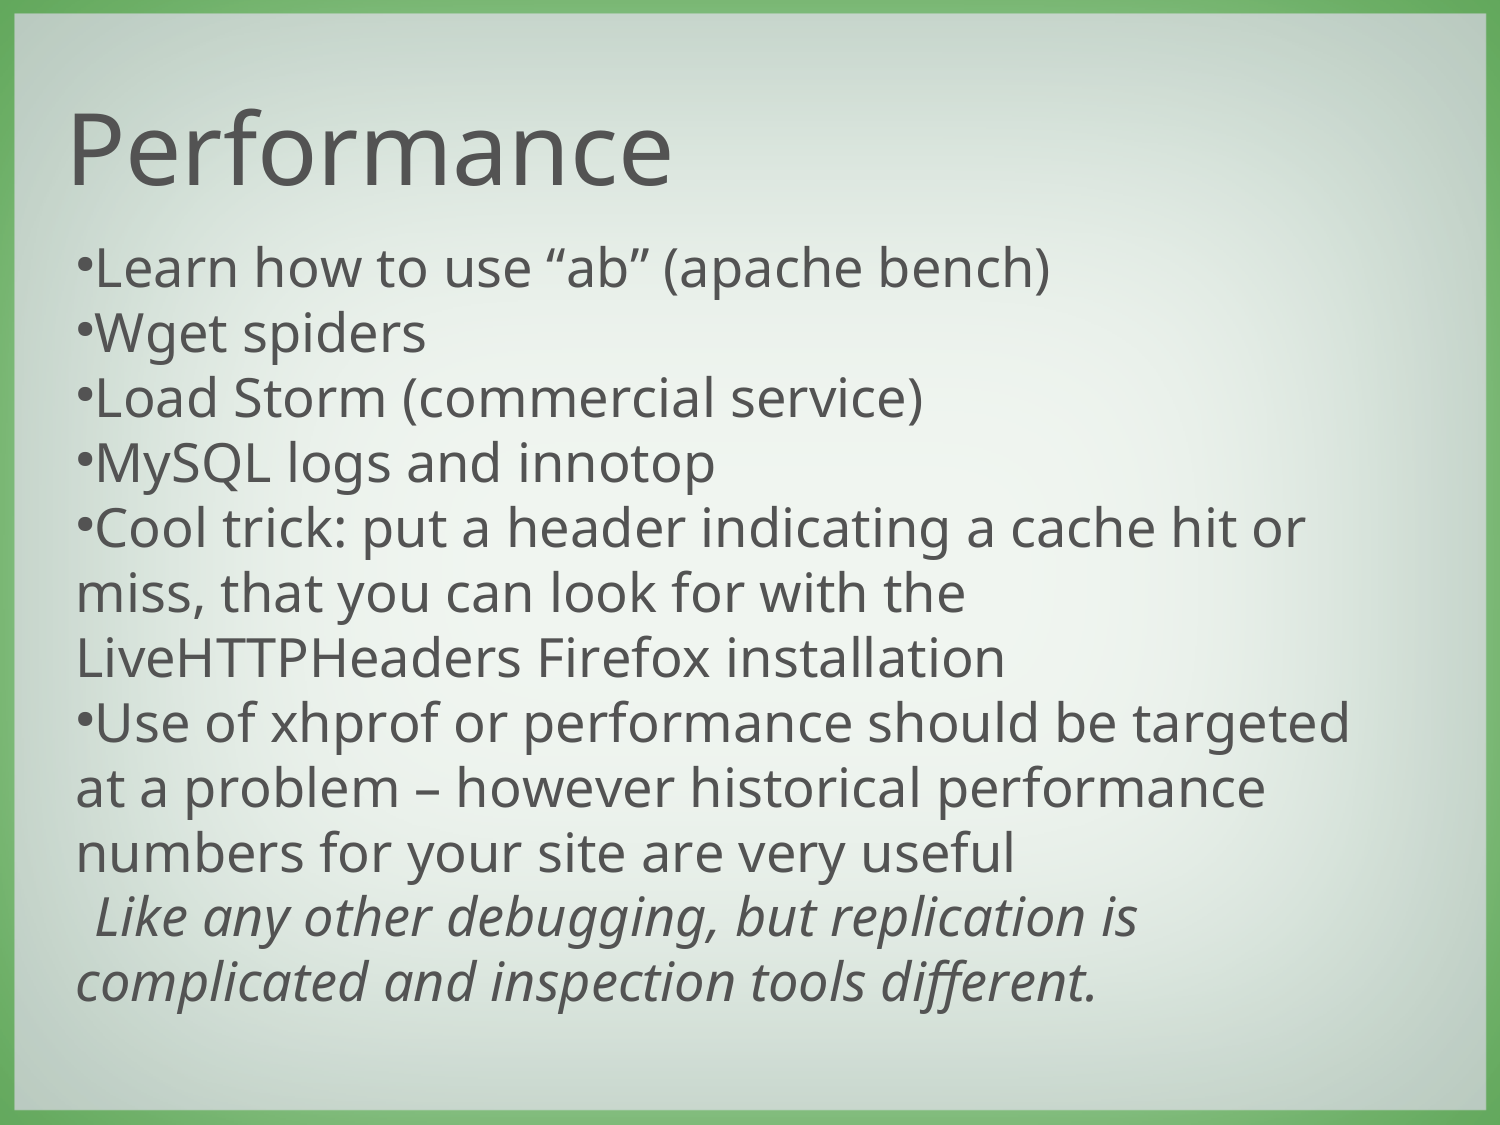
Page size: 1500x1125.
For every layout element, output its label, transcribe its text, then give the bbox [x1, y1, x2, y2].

picture [0, 0, 1500, 1125]
title Performance [50, 63, 1457, 228]
list [46, 201, 1453, 1006]
text_box Learn how to use “ab” (apache bench) Wget spiders Load Storm (commercial service) MySQL logs and innotop Cool trick: put a header indicating a cache hit or miss, that you can look for with the LiveHTTPHeaders Firefox installation Use of xhprof or performance should be targeted at a problem – however historical performance numbers for your site are very useful Like any other debugging, but replication is complicated and inspection tools different. [60, 225, 1428, 1125]
